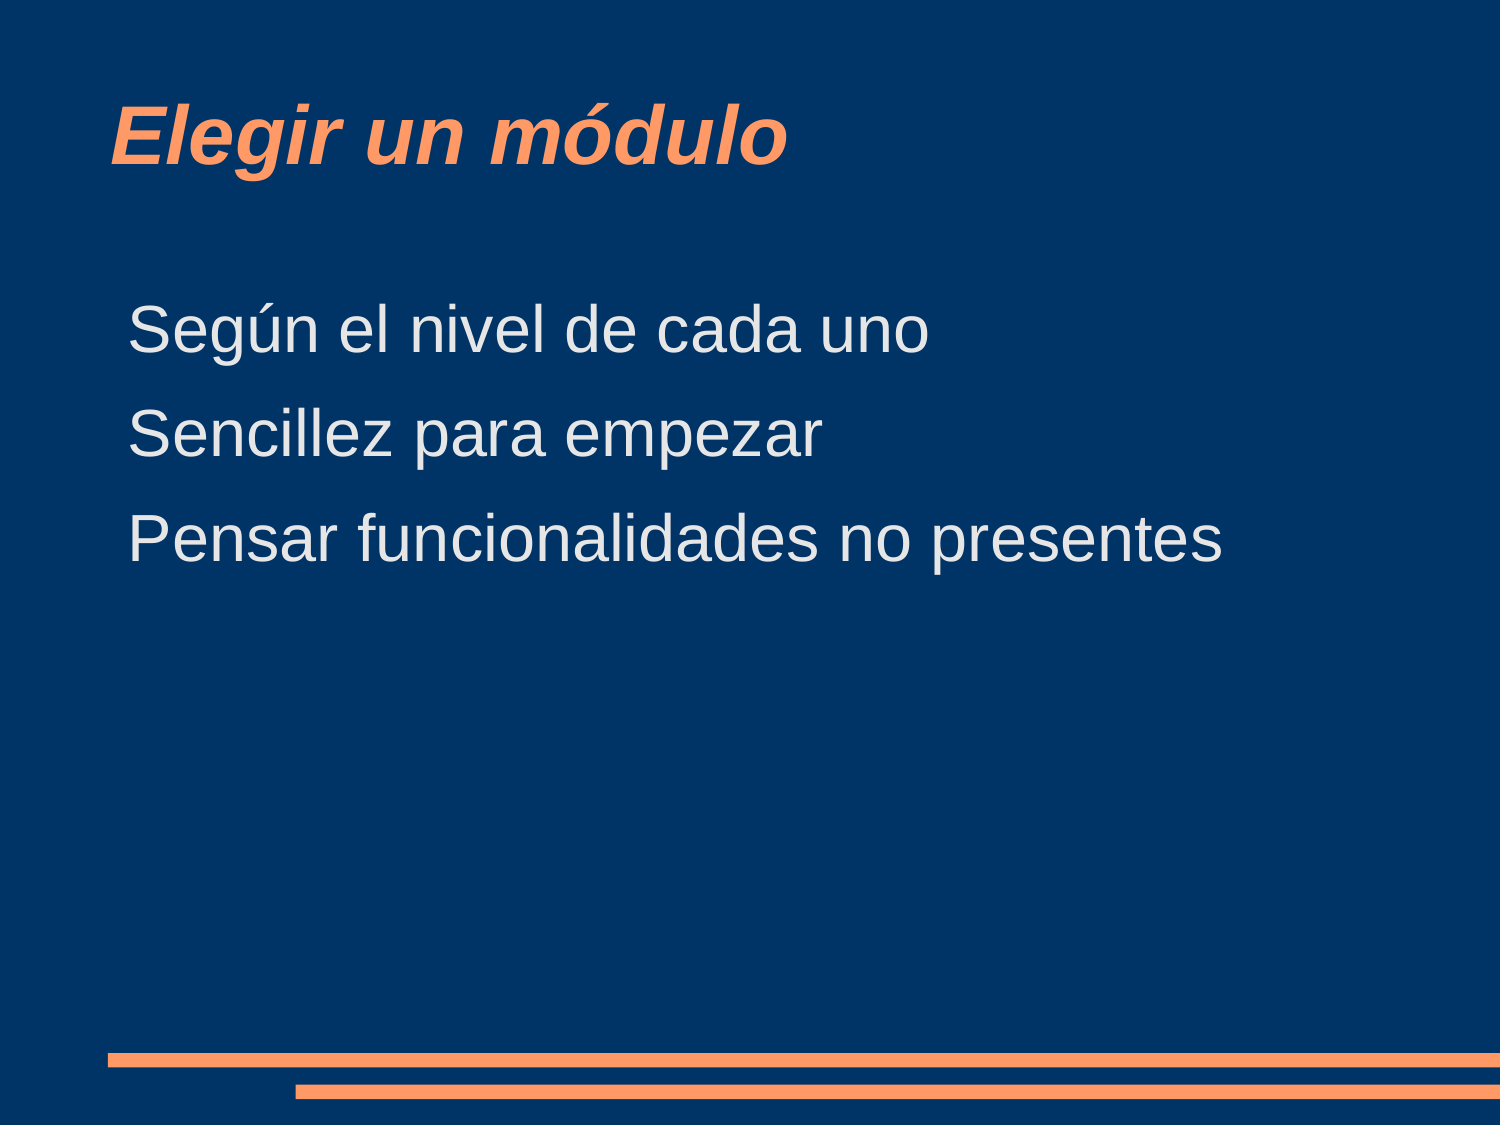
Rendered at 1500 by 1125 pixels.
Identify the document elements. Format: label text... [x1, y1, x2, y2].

title Elegir un módulo [110, 41, 1392, 230]
list Según el nivel de cada uno Sencillez para empezar Pensar funcionalidades no presentes [110, 292, 1416, 1027]
